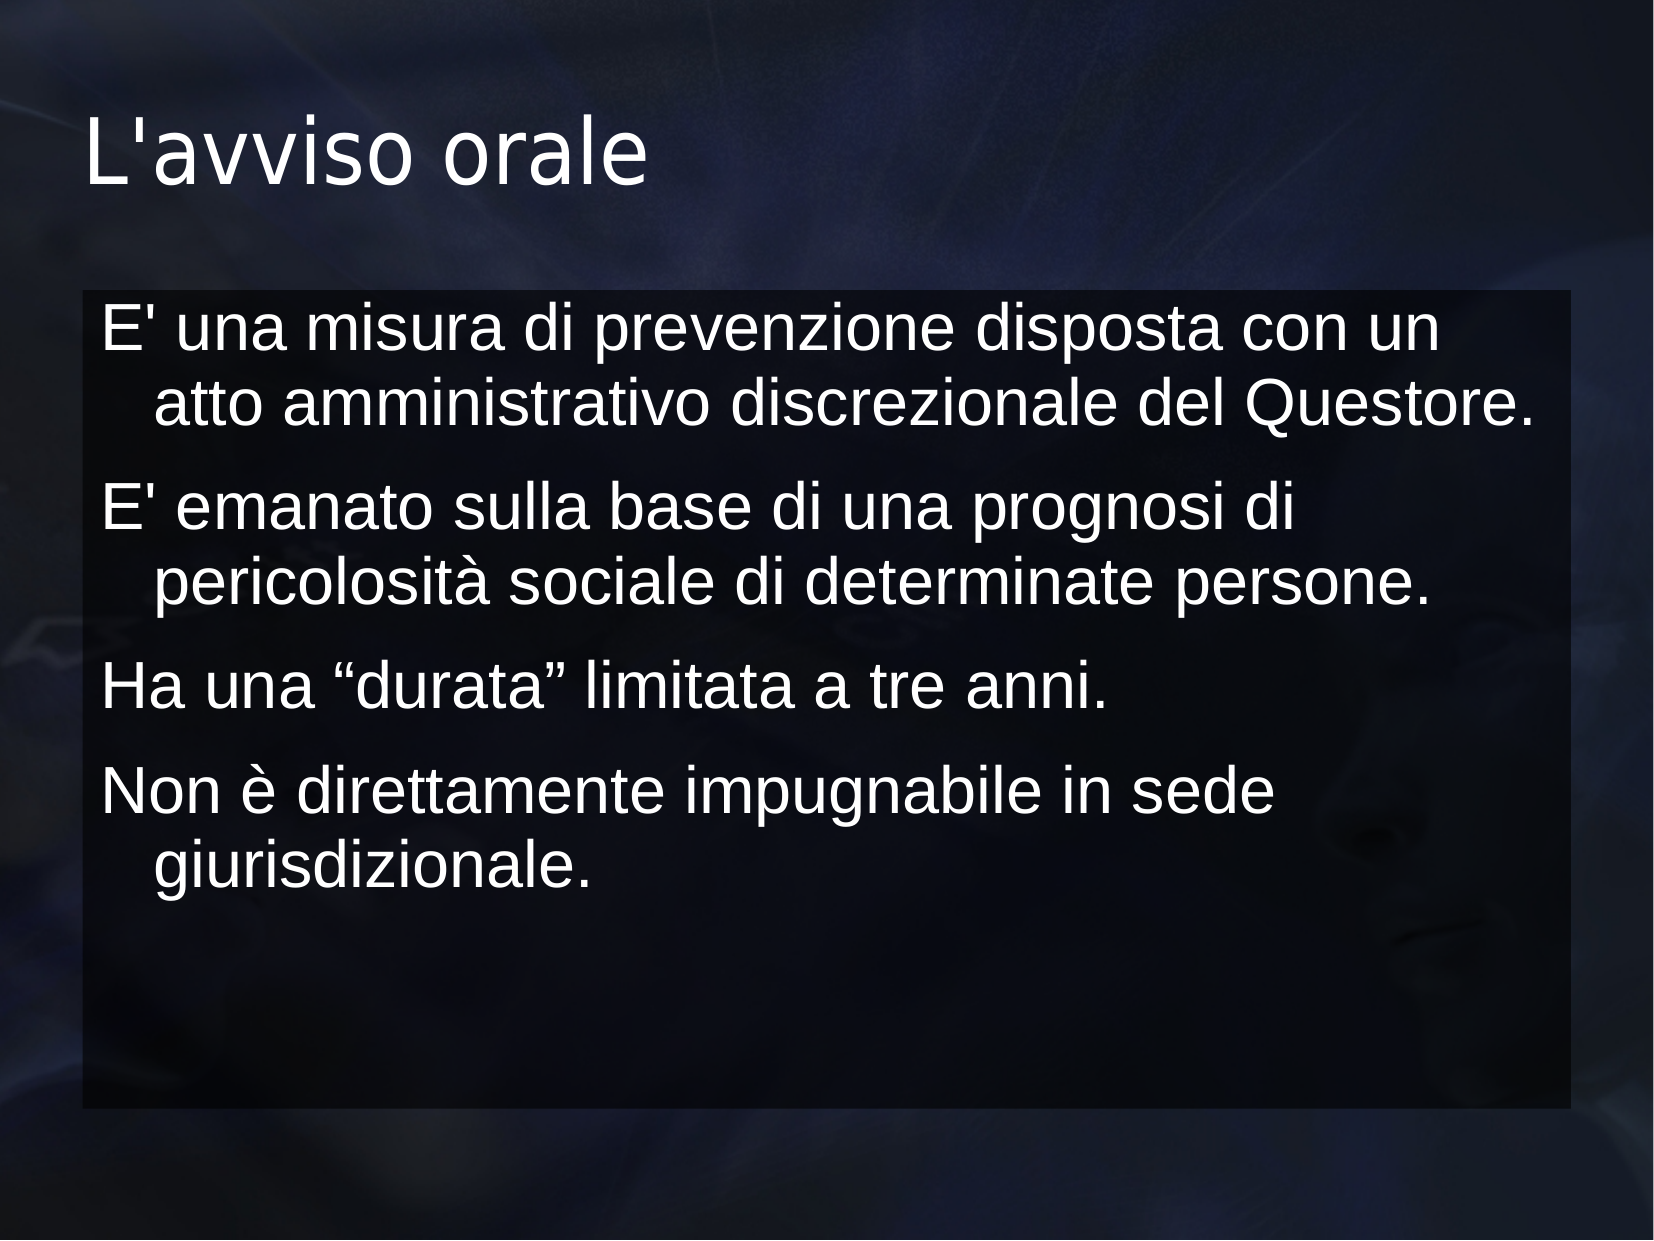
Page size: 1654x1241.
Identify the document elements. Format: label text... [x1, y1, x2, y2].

list E' una misura di prevenzione disposta con un atto amministrativo discrezionale del Questore. E' emanato sulla base di una prognosi di pericolosità sociale di determinate persone. Ha una “durata” limitata a tre anni. Non è direttamente impugnabile in sede giurisdizionale. [82, 290, 1571, 1094]
title L'avviso orale [82, 56, 1571, 250]
picture [0, 0, 1654, 1240]
